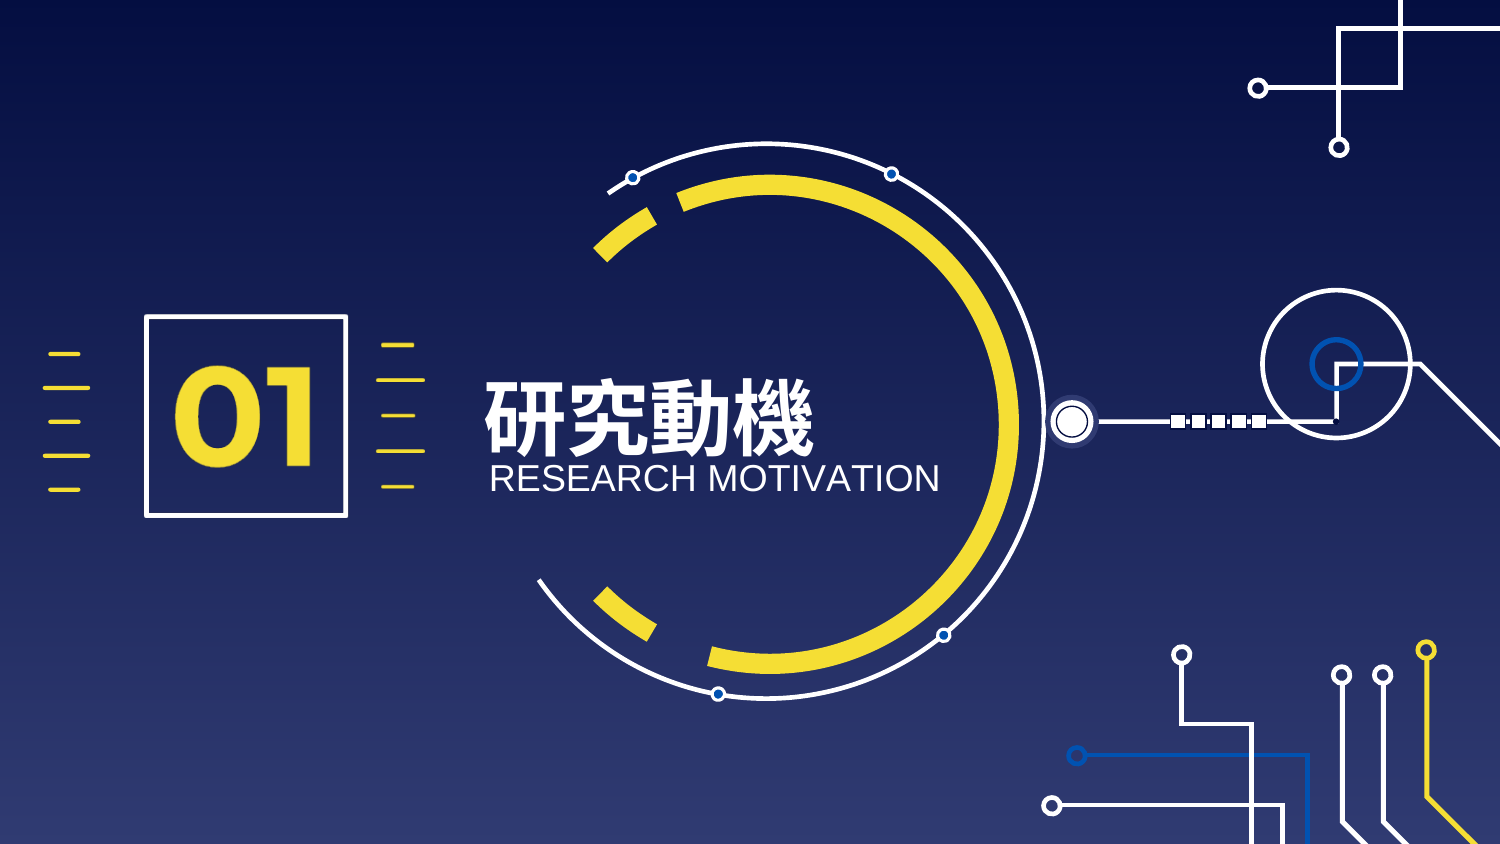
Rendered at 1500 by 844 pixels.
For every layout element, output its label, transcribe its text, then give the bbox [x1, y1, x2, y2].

text_box [712, 687, 725, 701]
text_box [1170, 413, 1186, 429]
text_box [1332, 418, 1340, 425]
text_box [1231, 413, 1247, 429]
text_box [1251, 413, 1267, 429]
text_box [1190, 413, 1206, 429]
text_box RESEARCH MOTIVATION [473, 445, 1500, 507]
text_box [1210, 413, 1227, 429]
text_box [885, 167, 898, 181]
picture [84, 288, 425, 586]
text_box [626, 171, 639, 184]
text_box [937, 629, 950, 642]
text_box 研究動機 [468, 351, 874, 430]
text_box [1045, 394, 1099, 445]
